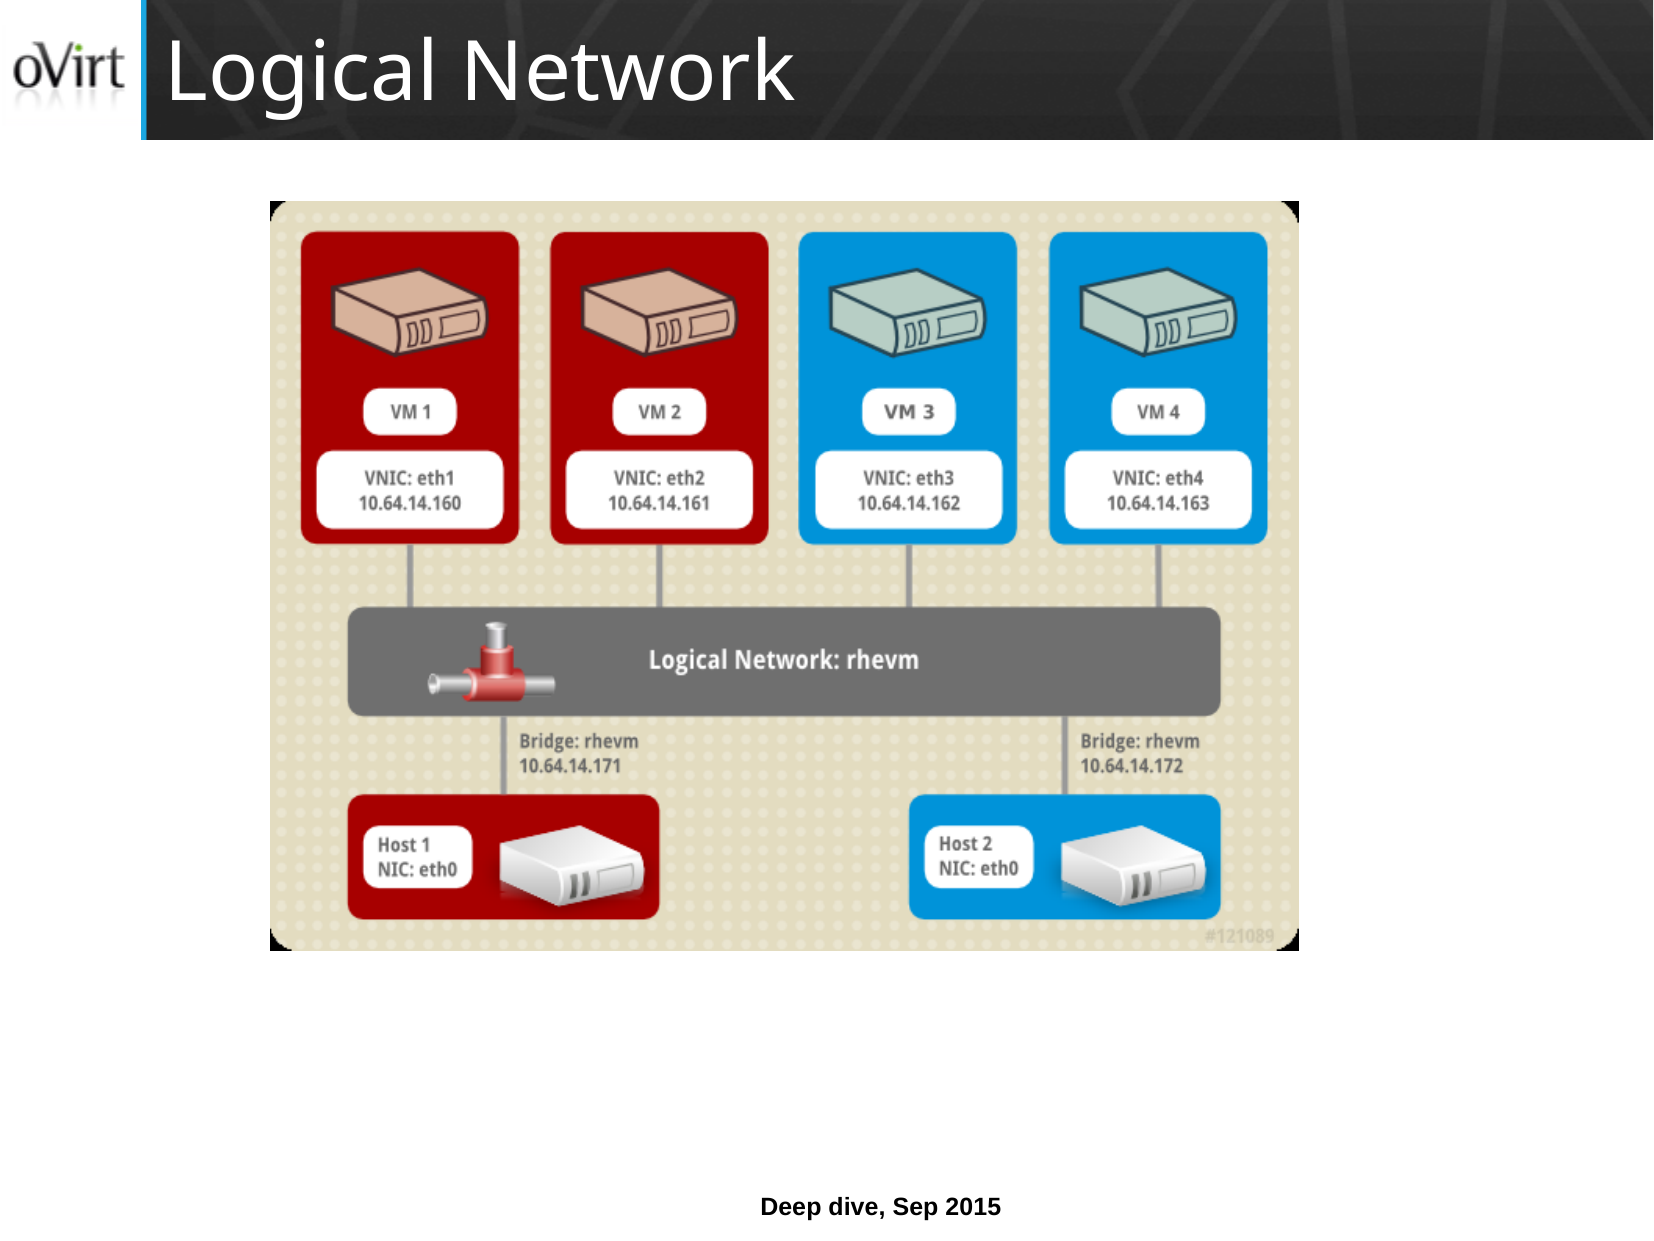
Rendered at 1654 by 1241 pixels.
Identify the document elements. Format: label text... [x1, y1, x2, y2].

picture [270, 201, 1299, 951]
picture [0, 0, 1654, 140]
title Logical Network [164, 18, 1653, 119]
